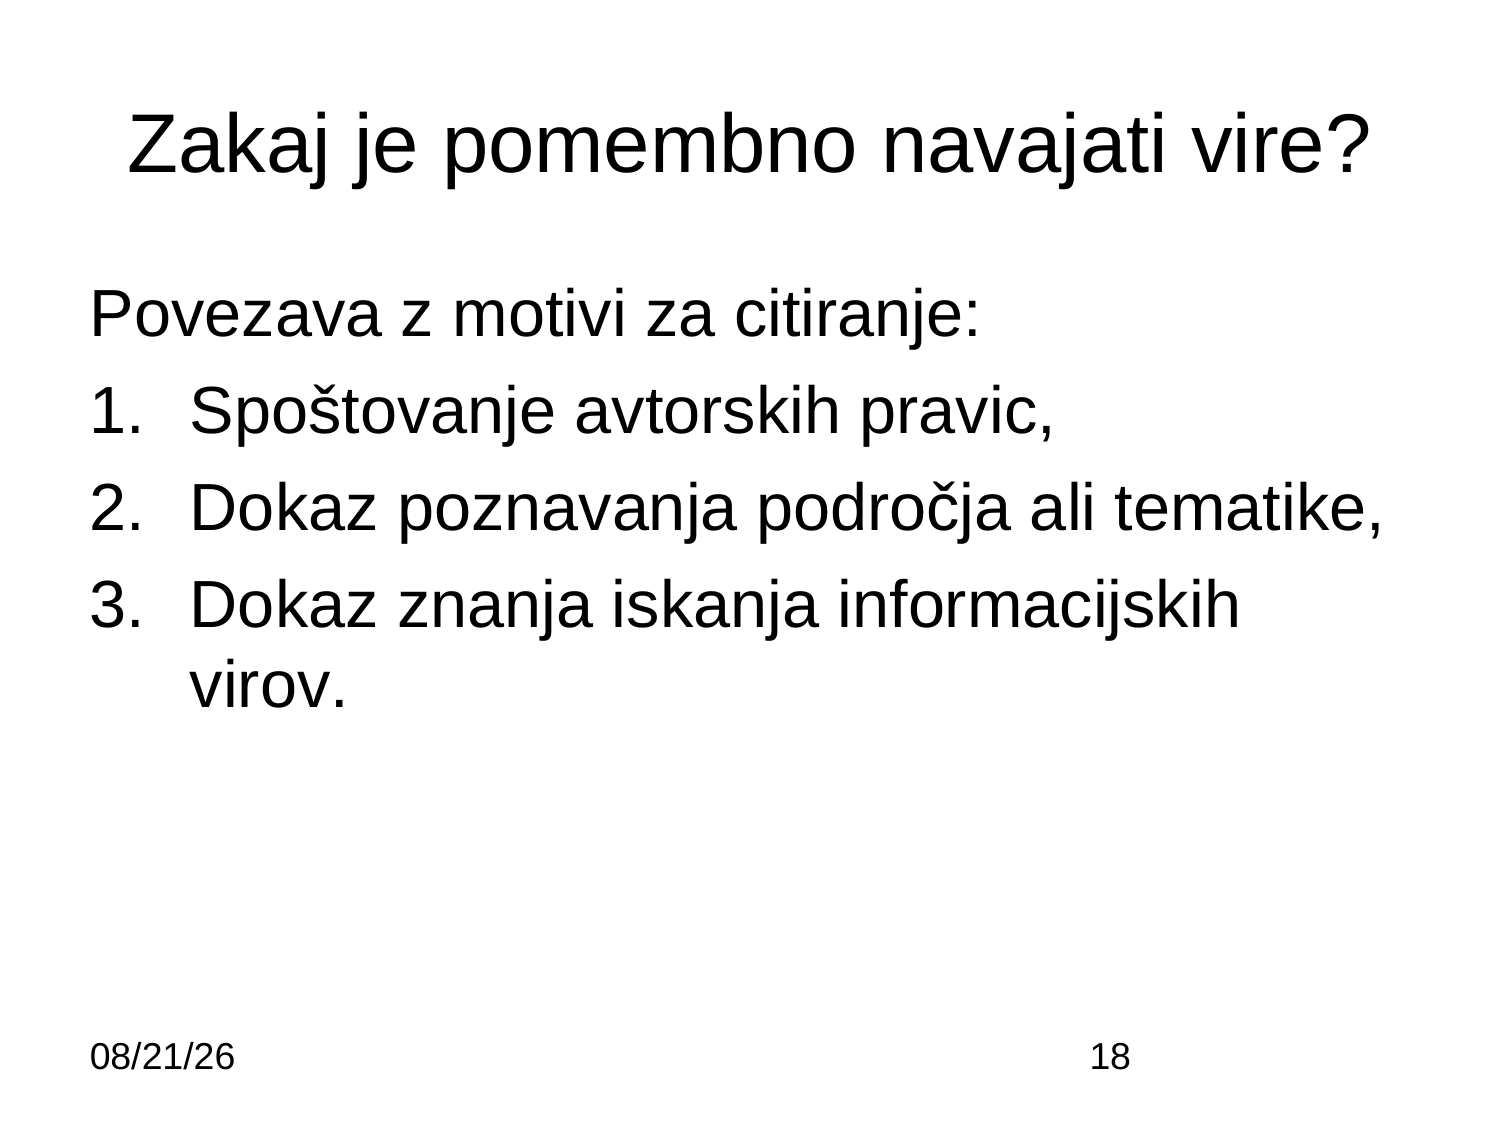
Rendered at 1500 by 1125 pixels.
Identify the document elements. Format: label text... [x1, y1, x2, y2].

title Zakaj je pomembno navajati vire? [75, 45, 1426, 233]
list Povezava z motivi za citiranje: Spoštovanje avtorskih pravic, Dokaz poznavanja področja ali tematike, Dokaz znanja iskanja informacijskih virov. [75, 262, 1426, 1006]
